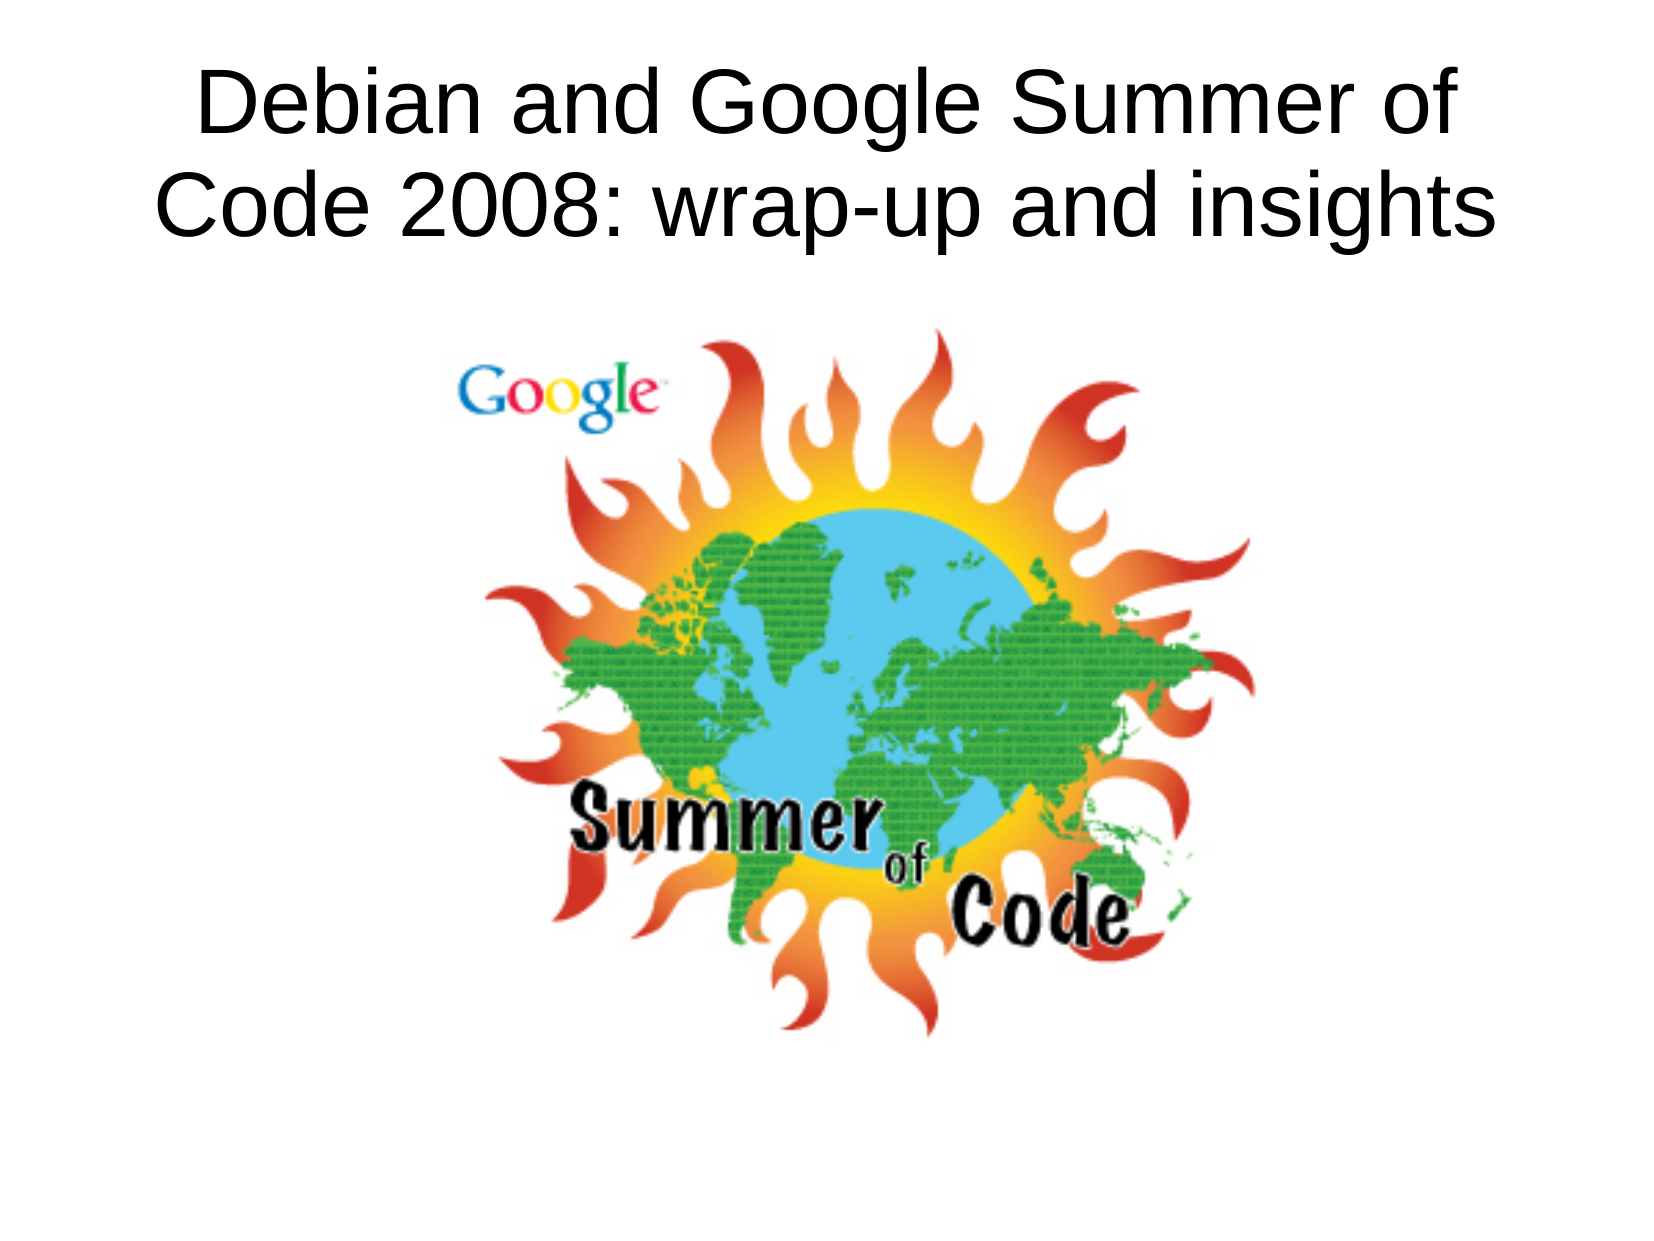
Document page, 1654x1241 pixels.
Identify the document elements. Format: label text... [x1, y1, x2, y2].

picture [442, 269, 1270, 1097]
title Debian and Google Summer of Code 2008: wrap-up and insights [82, 50, 1571, 256]
